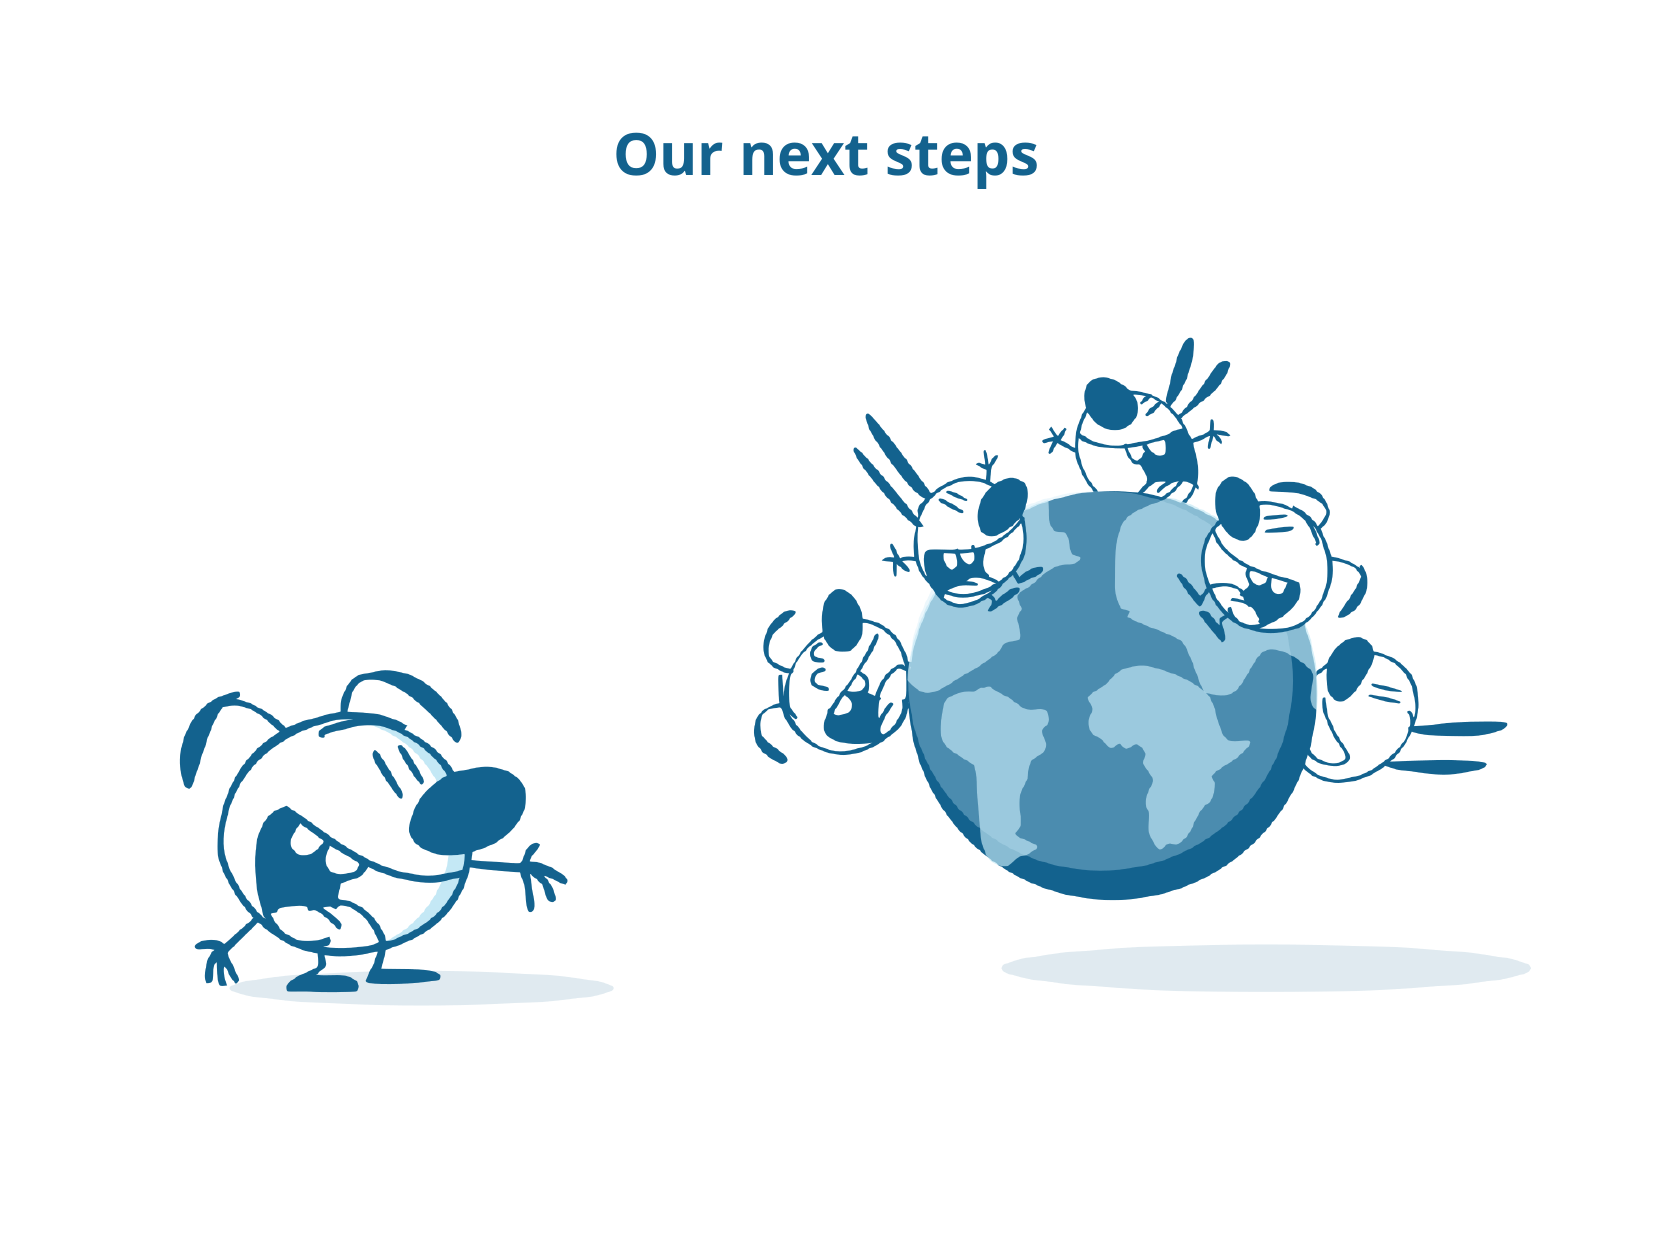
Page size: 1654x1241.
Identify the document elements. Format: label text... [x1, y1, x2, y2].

title Our next steps [82, 49, 1571, 257]
picture [122, 311, 1586, 1054]
